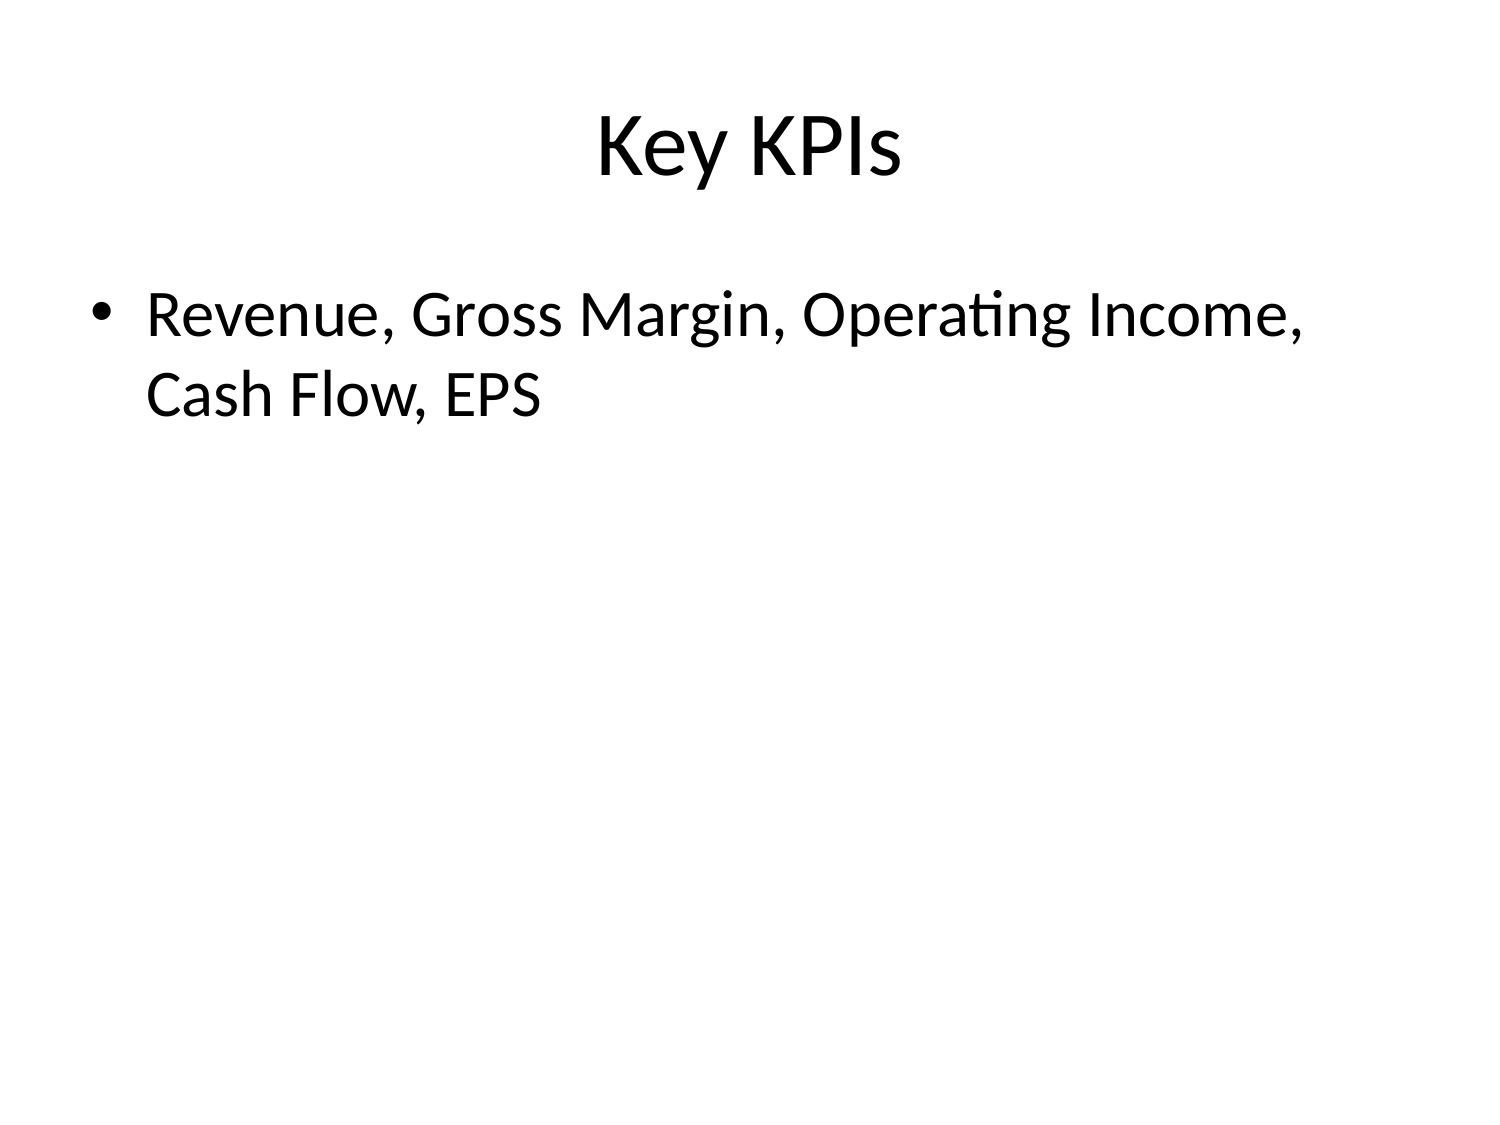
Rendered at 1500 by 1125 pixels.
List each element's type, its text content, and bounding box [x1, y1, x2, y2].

title Key KPIs [75, 45, 1425, 233]
list Revenue, Gross Margin, Operating Income, Cash Flow, EPS [75, 262, 1425, 1005]
